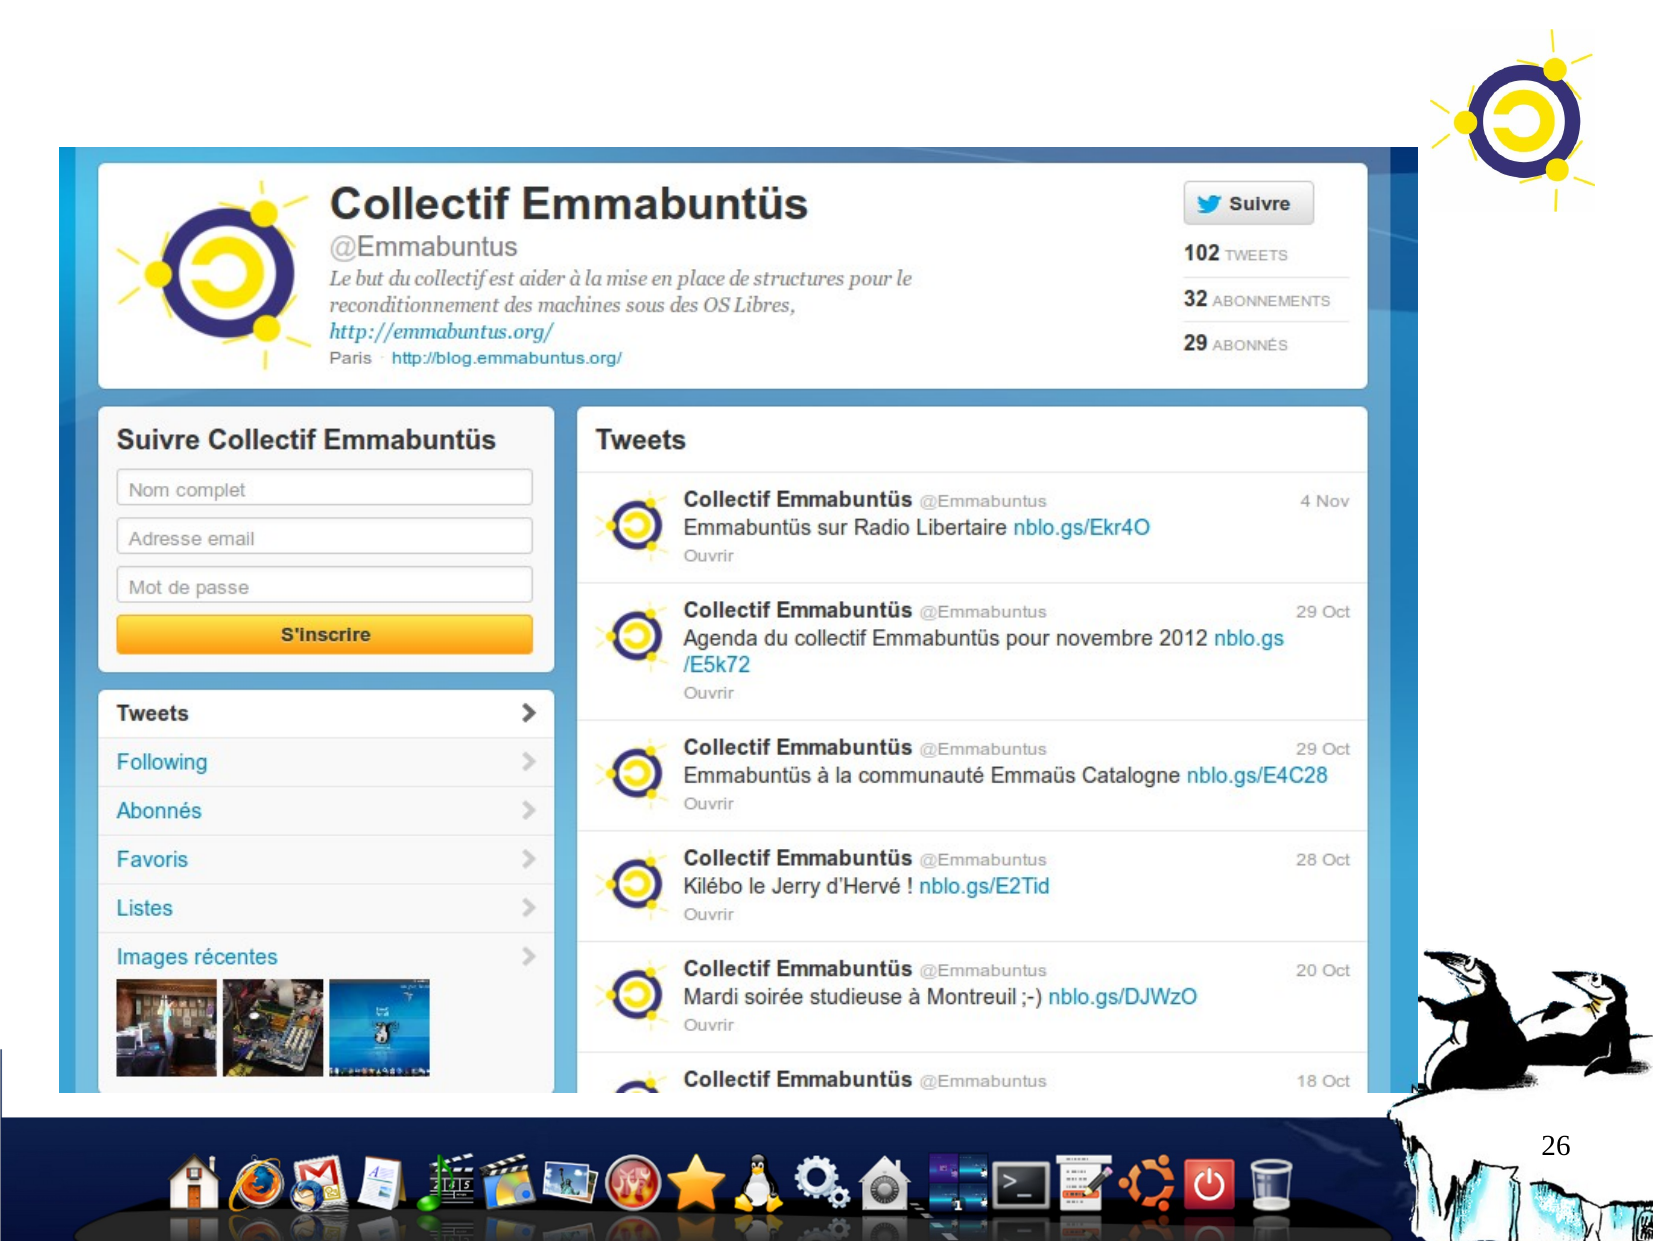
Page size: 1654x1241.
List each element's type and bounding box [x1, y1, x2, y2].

title [82, 49, 1571, 257]
list [82, 290, 1571, 1109]
picture [0, 29, 1653, 1241]
